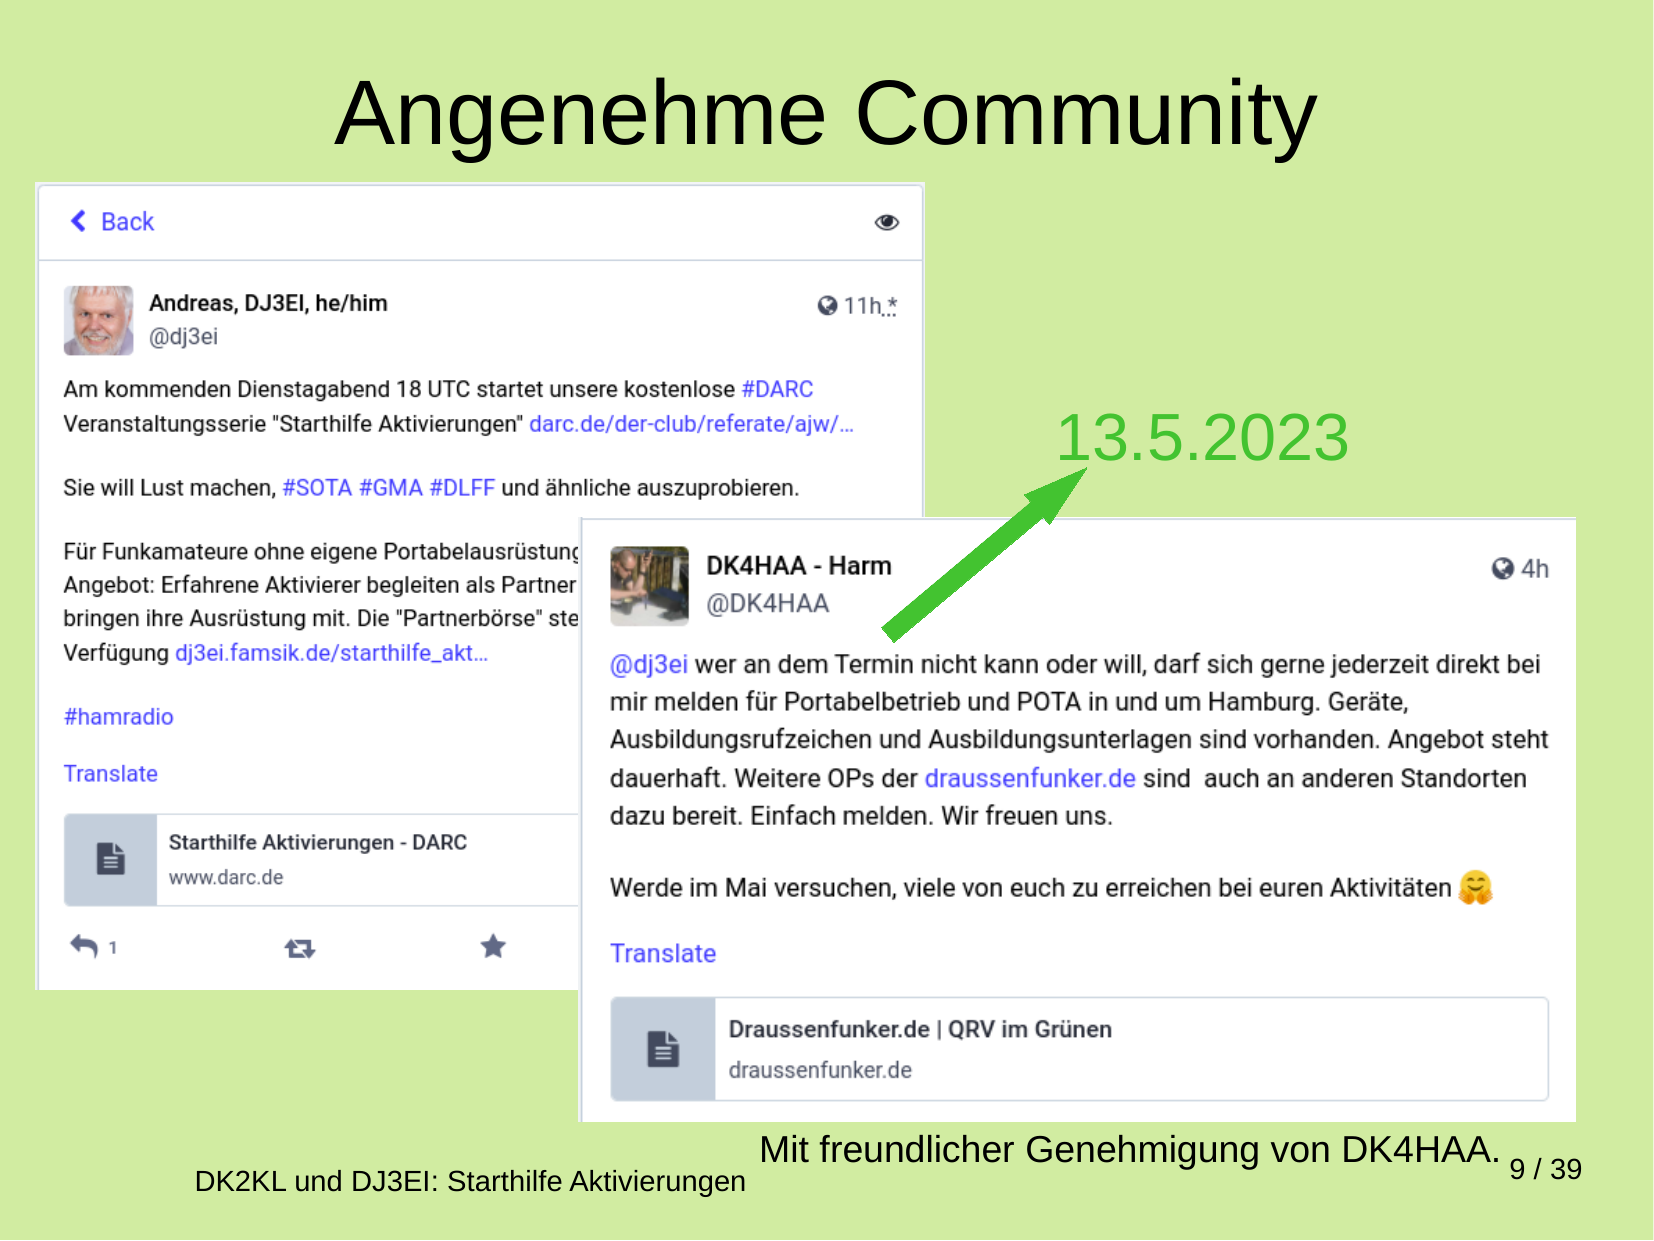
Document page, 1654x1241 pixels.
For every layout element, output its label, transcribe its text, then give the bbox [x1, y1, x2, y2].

text_box [881, 467, 1087, 643]
text_box Mit freundlicher Genehmigung von DK4HAA. [744, 1121, 1517, 1179]
picture [35, 182, 1576, 1123]
title Angenehme Community [82, 49, 1571, 178]
text_box 13.5.2023 [1040, 392, 1371, 483]
